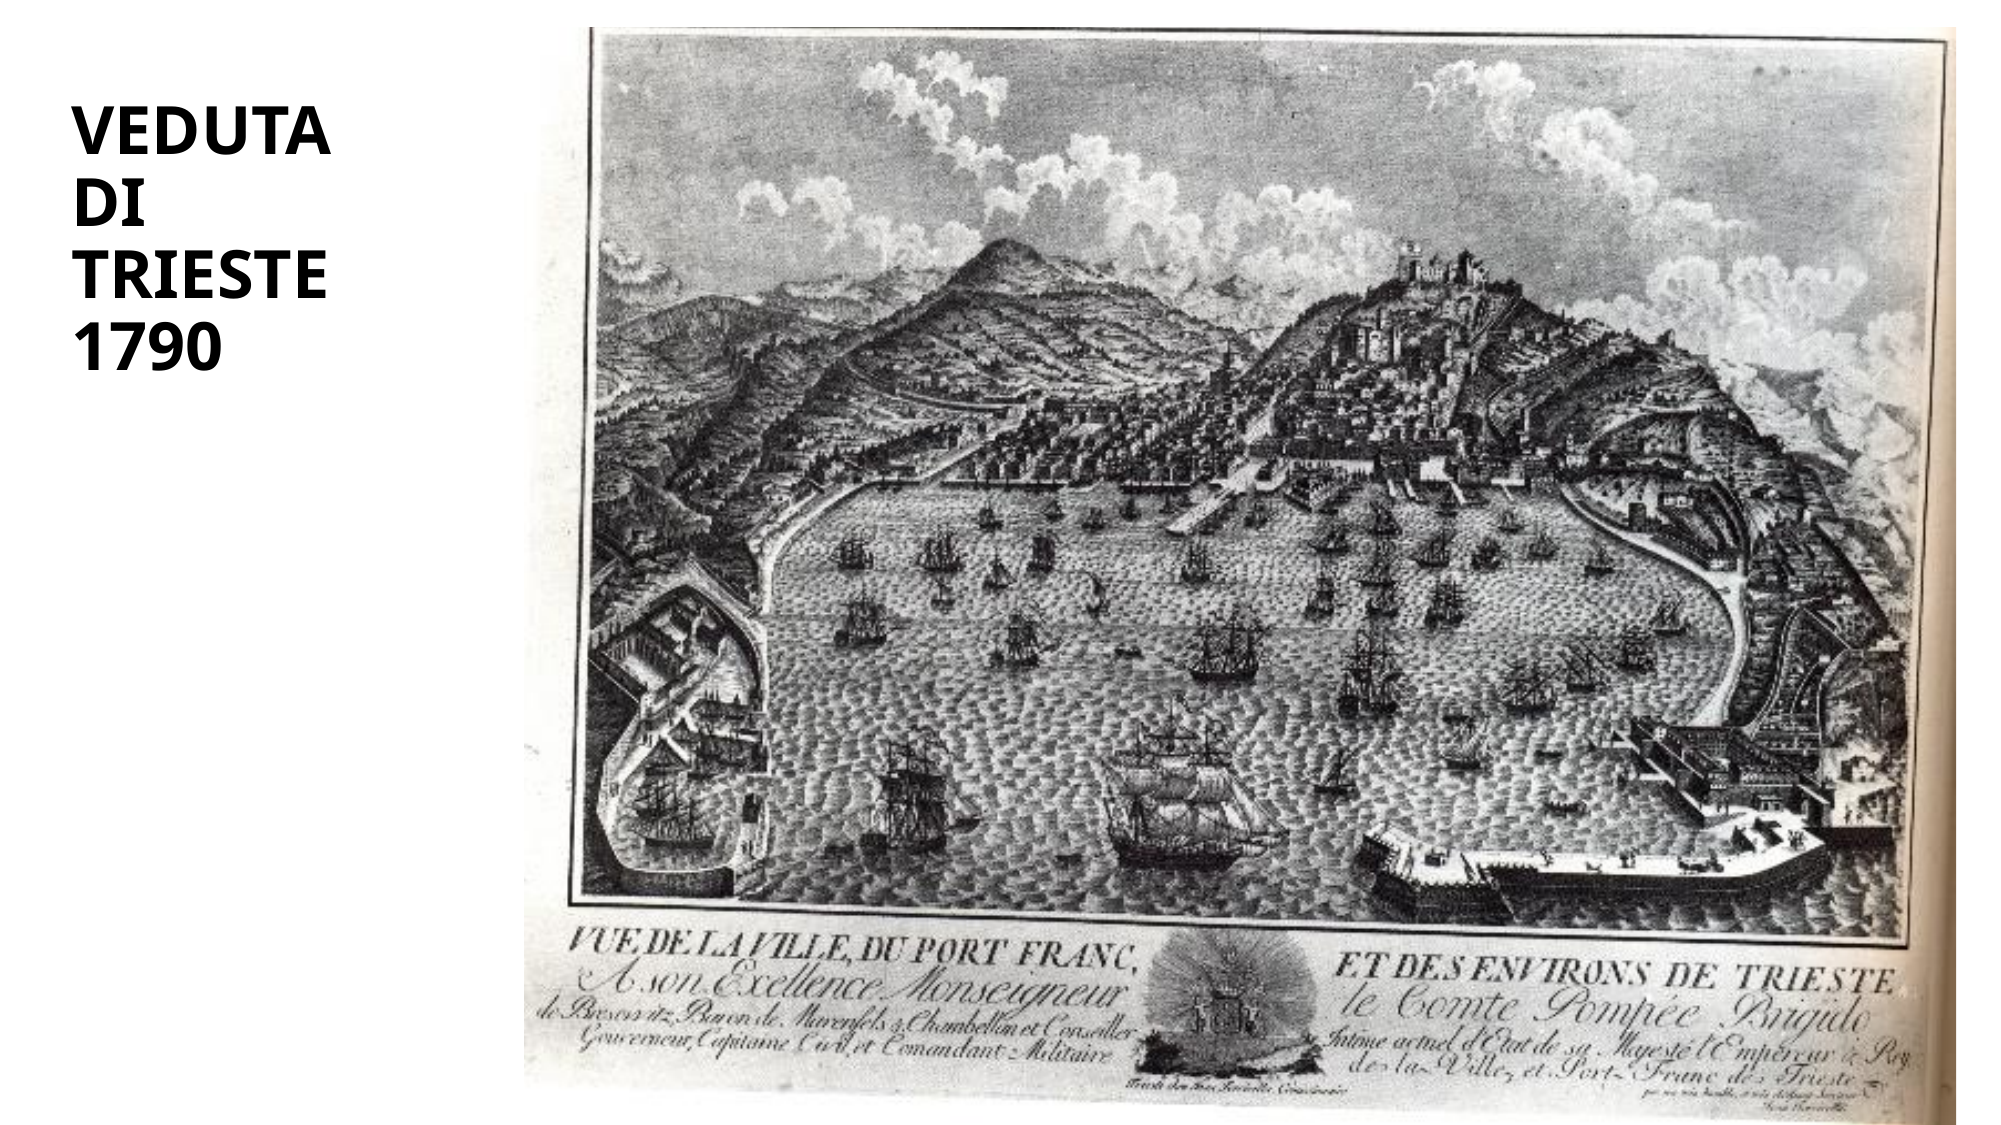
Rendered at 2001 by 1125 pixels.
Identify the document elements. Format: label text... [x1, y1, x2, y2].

picture [524, 27, 1957, 1125]
title VEDUTA DI TRIESTE 1790 [56, 75, 375, 393]
